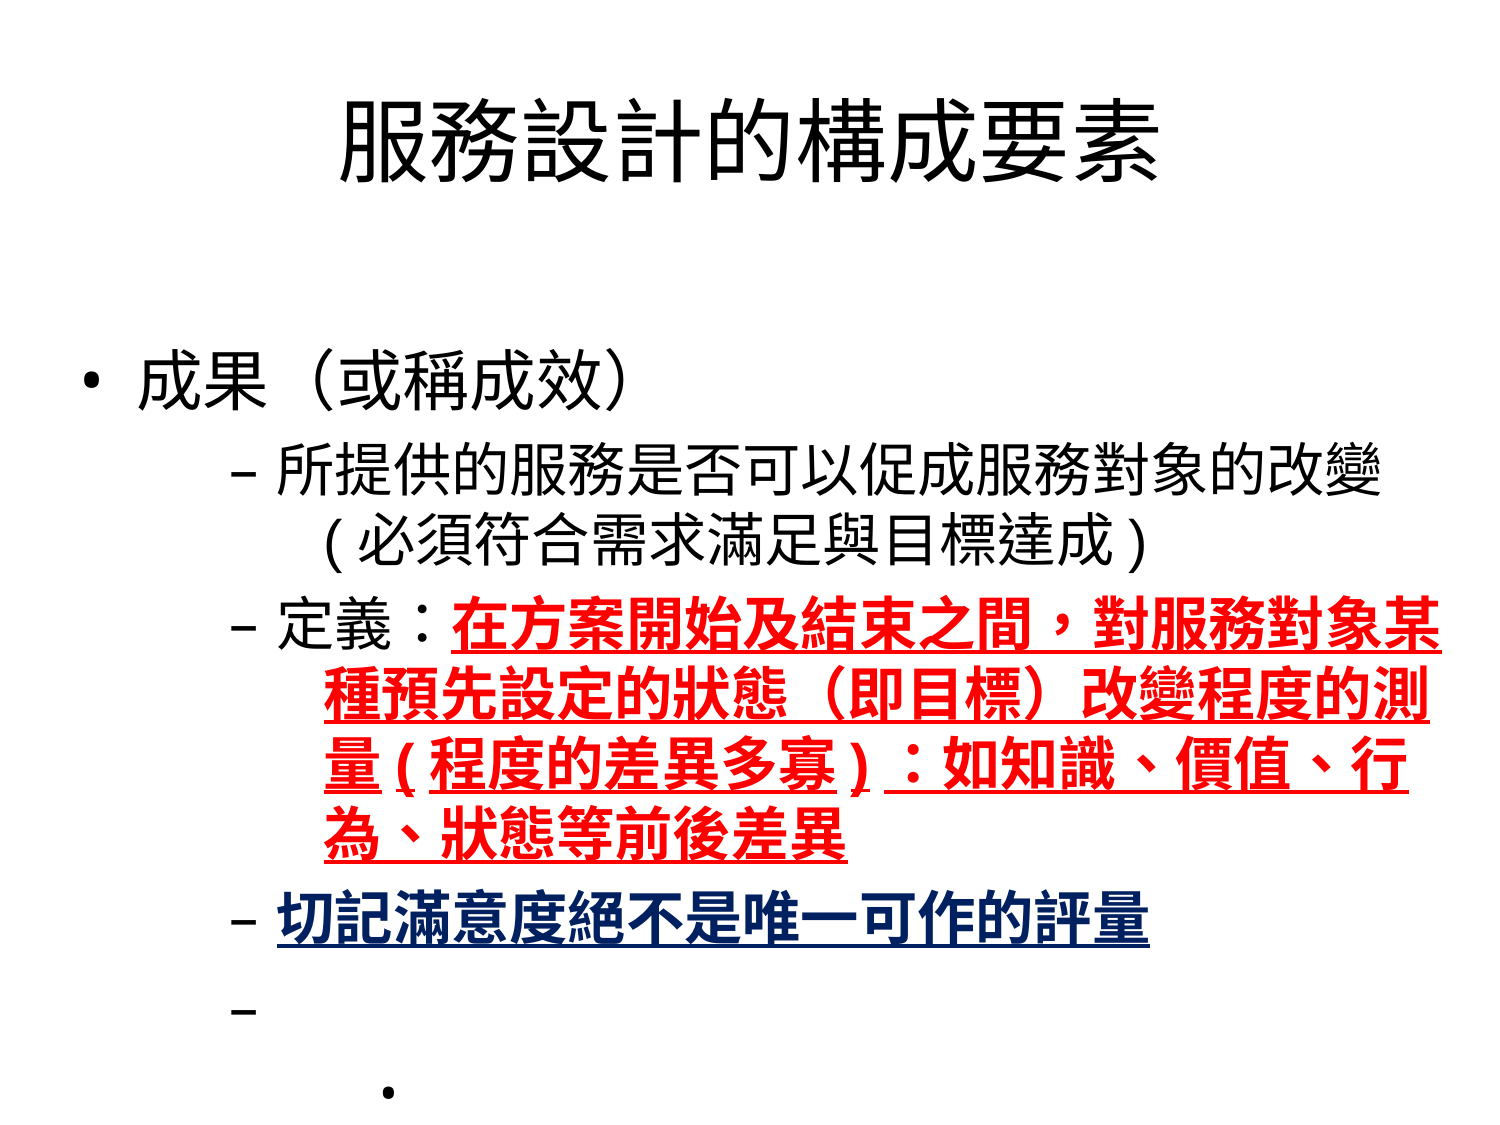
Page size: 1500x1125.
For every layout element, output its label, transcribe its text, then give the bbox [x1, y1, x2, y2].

title 服務設計的構成要素 [75, 45, 1426, 233]
list 成果（或稱成效） 所提供的服務是否可以促成服務對象的改變(必須符合需求滿足與目標達成) 定義：在方案開始及結束之間，對服務對象某種預先設定的狀態（即目標）改變程度的測量(程度的差異多寡)：如知識、價值、行為、狀態等前後差異 切記滿意度絕不是唯一可作的評量 [64, 331, 1469, 1007]
